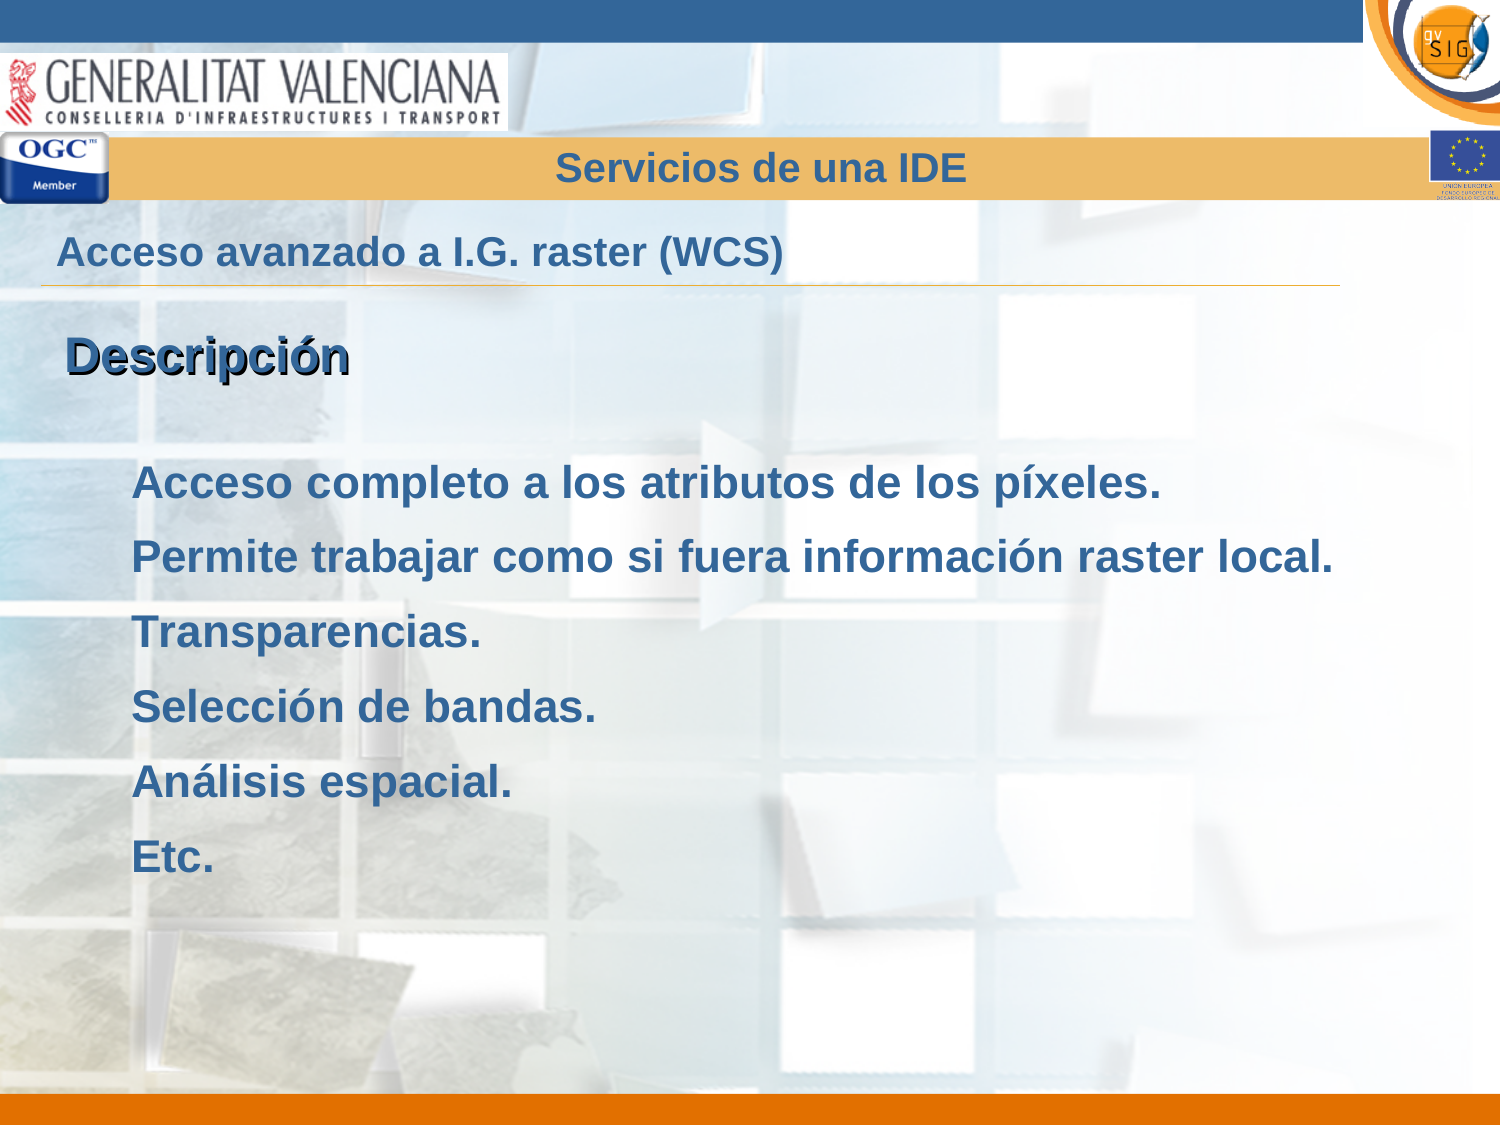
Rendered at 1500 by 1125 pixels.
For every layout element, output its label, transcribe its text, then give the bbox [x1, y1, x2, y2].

picture [0, 53, 508, 131]
picture [1363, 0, 1500, 127]
text_box Descripción [49, 322, 1021, 395]
text_box Servicios de una IDE [145, 146, 1389, 202]
text_box Acceso completo a los atributos de los píxeles. Permite trabajar como si fuera información raster local. Transparencias. Selección de bandas. Análisis espacial. Etc. [103, 448, 1428, 1025]
picture [0, 132, 109, 204]
text_box Acceso avanzado a I.G. raster (WCS) [41, 222, 1197, 286]
picture [1429, 129, 1500, 200]
